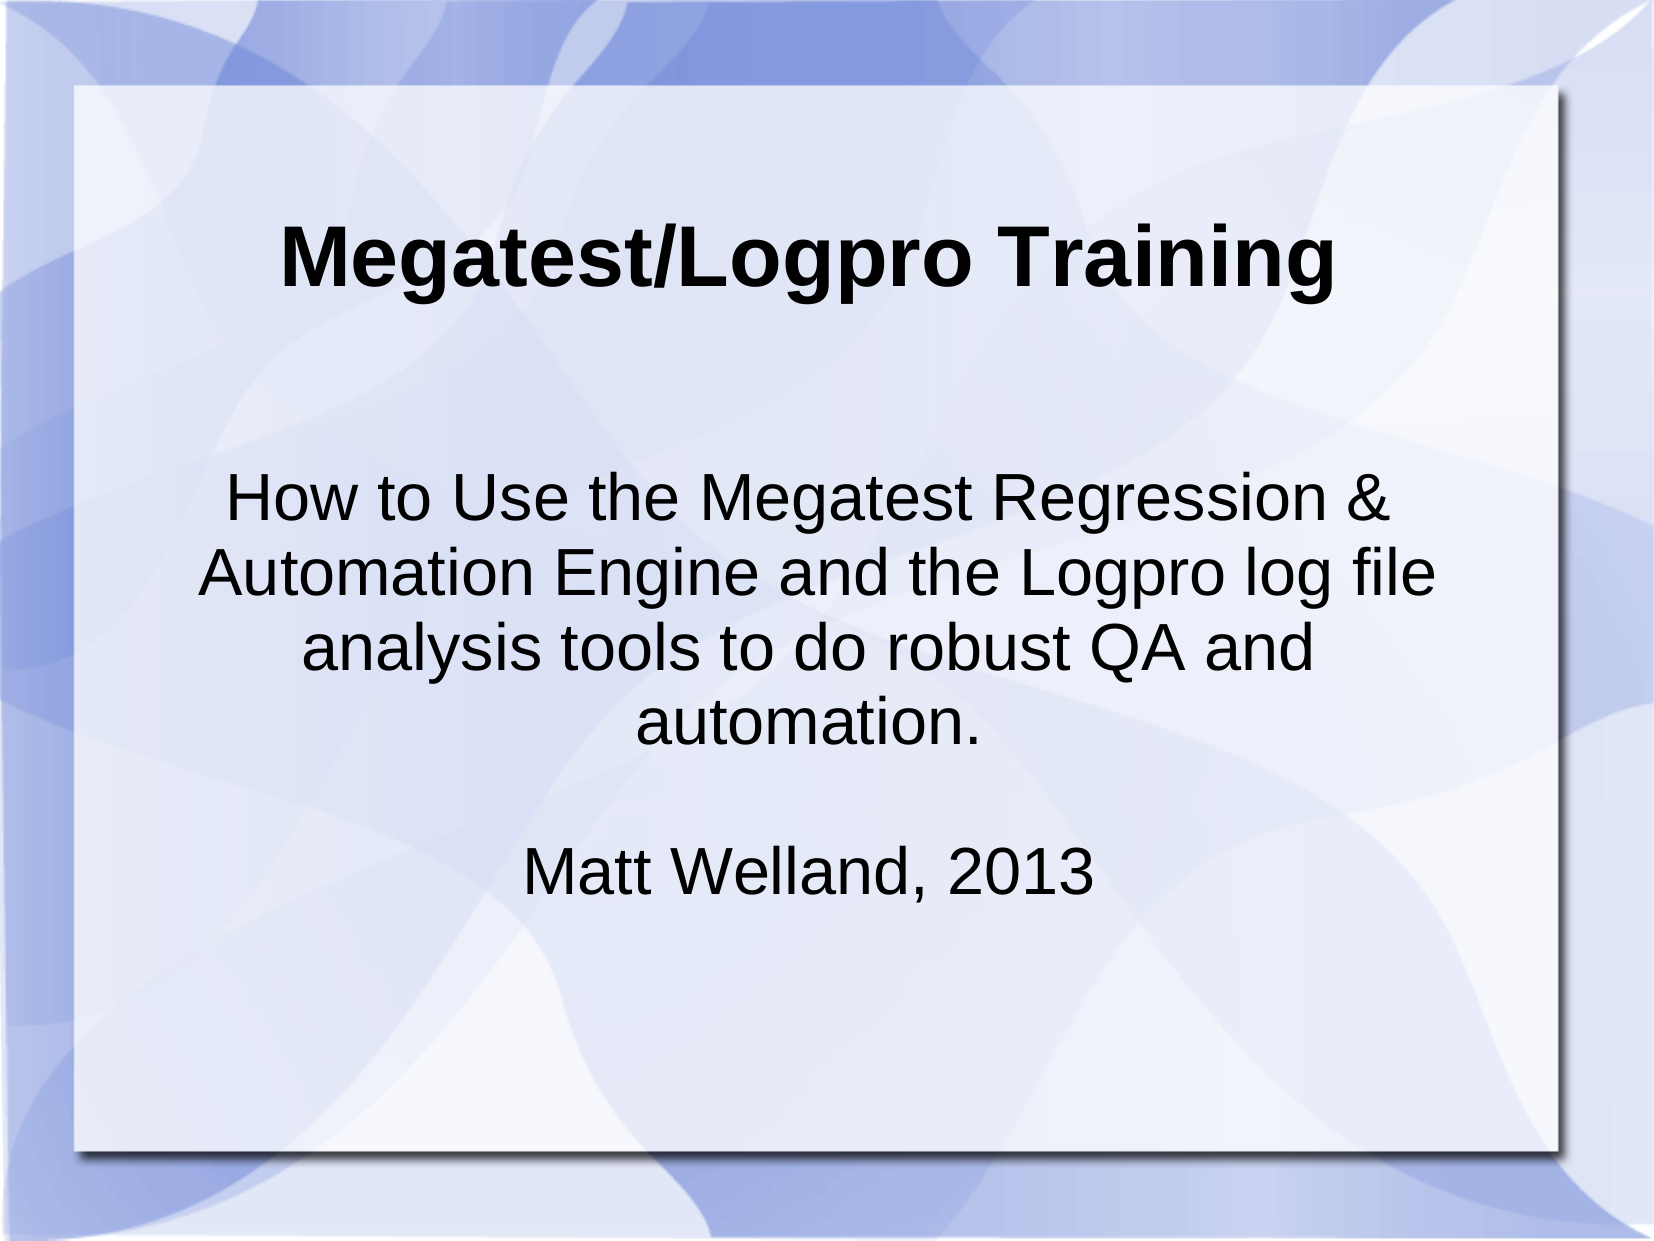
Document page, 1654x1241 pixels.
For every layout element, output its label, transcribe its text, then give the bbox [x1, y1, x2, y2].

picture [0, 0, 1654, 1241]
title Megatest/Logpro Training [82, 152, 1536, 361]
subtitle How to Use the Megatest Regression & Automation Engine and the Logpro log file analysis tools to do robust QA and automation. Matt Welland, 2013 [129, 324, 1489, 1045]
